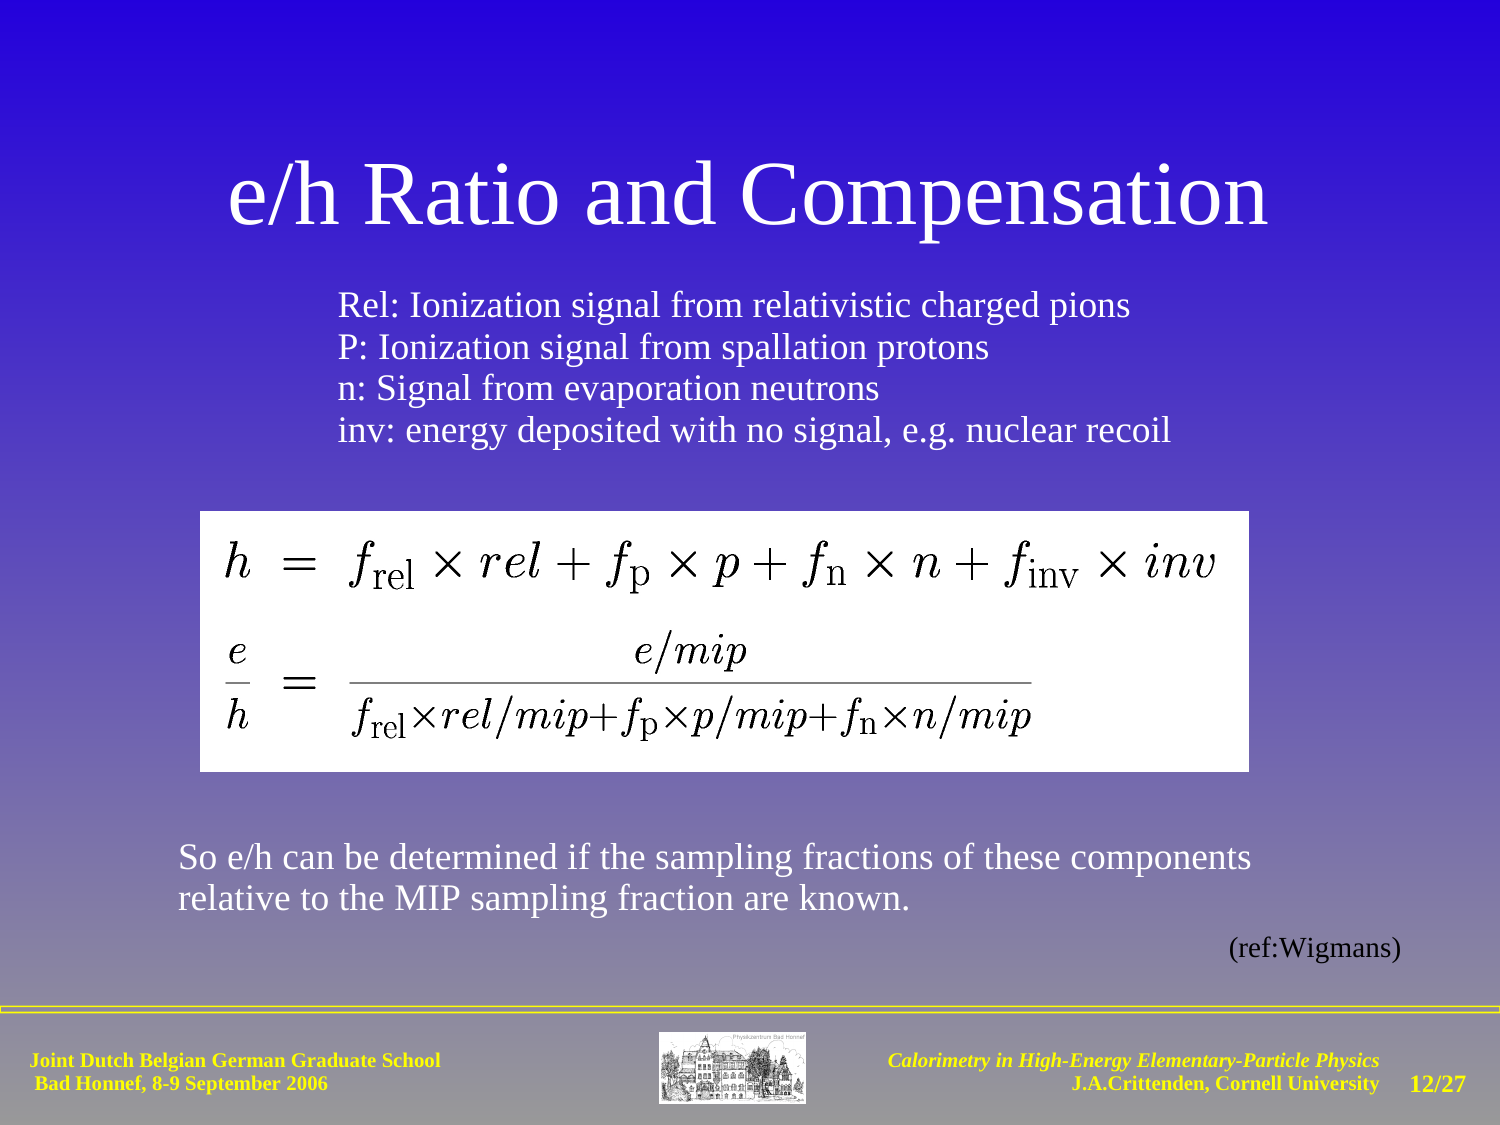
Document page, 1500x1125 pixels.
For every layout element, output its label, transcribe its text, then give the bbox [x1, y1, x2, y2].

picture [659, 1032, 806, 1104]
text_box So e/h can be determined if the sampling fractions of these components relative to the MIP sampling fraction are known. [178, 835, 1254, 919]
picture [200, 511, 1249, 772]
text_box (ref:Wigmans) [1214, 924, 1416, 973]
title e/h Ratio and Compensation [112, 99, 1388, 288]
text_box Rel: Ionization signal from relativistic charged pions P: Ionization signal from spallation protons n: Signal from evaporation neutrons inv: energy deposited with no signal, e.g. nuclear recoil [337, 284, 1173, 451]
